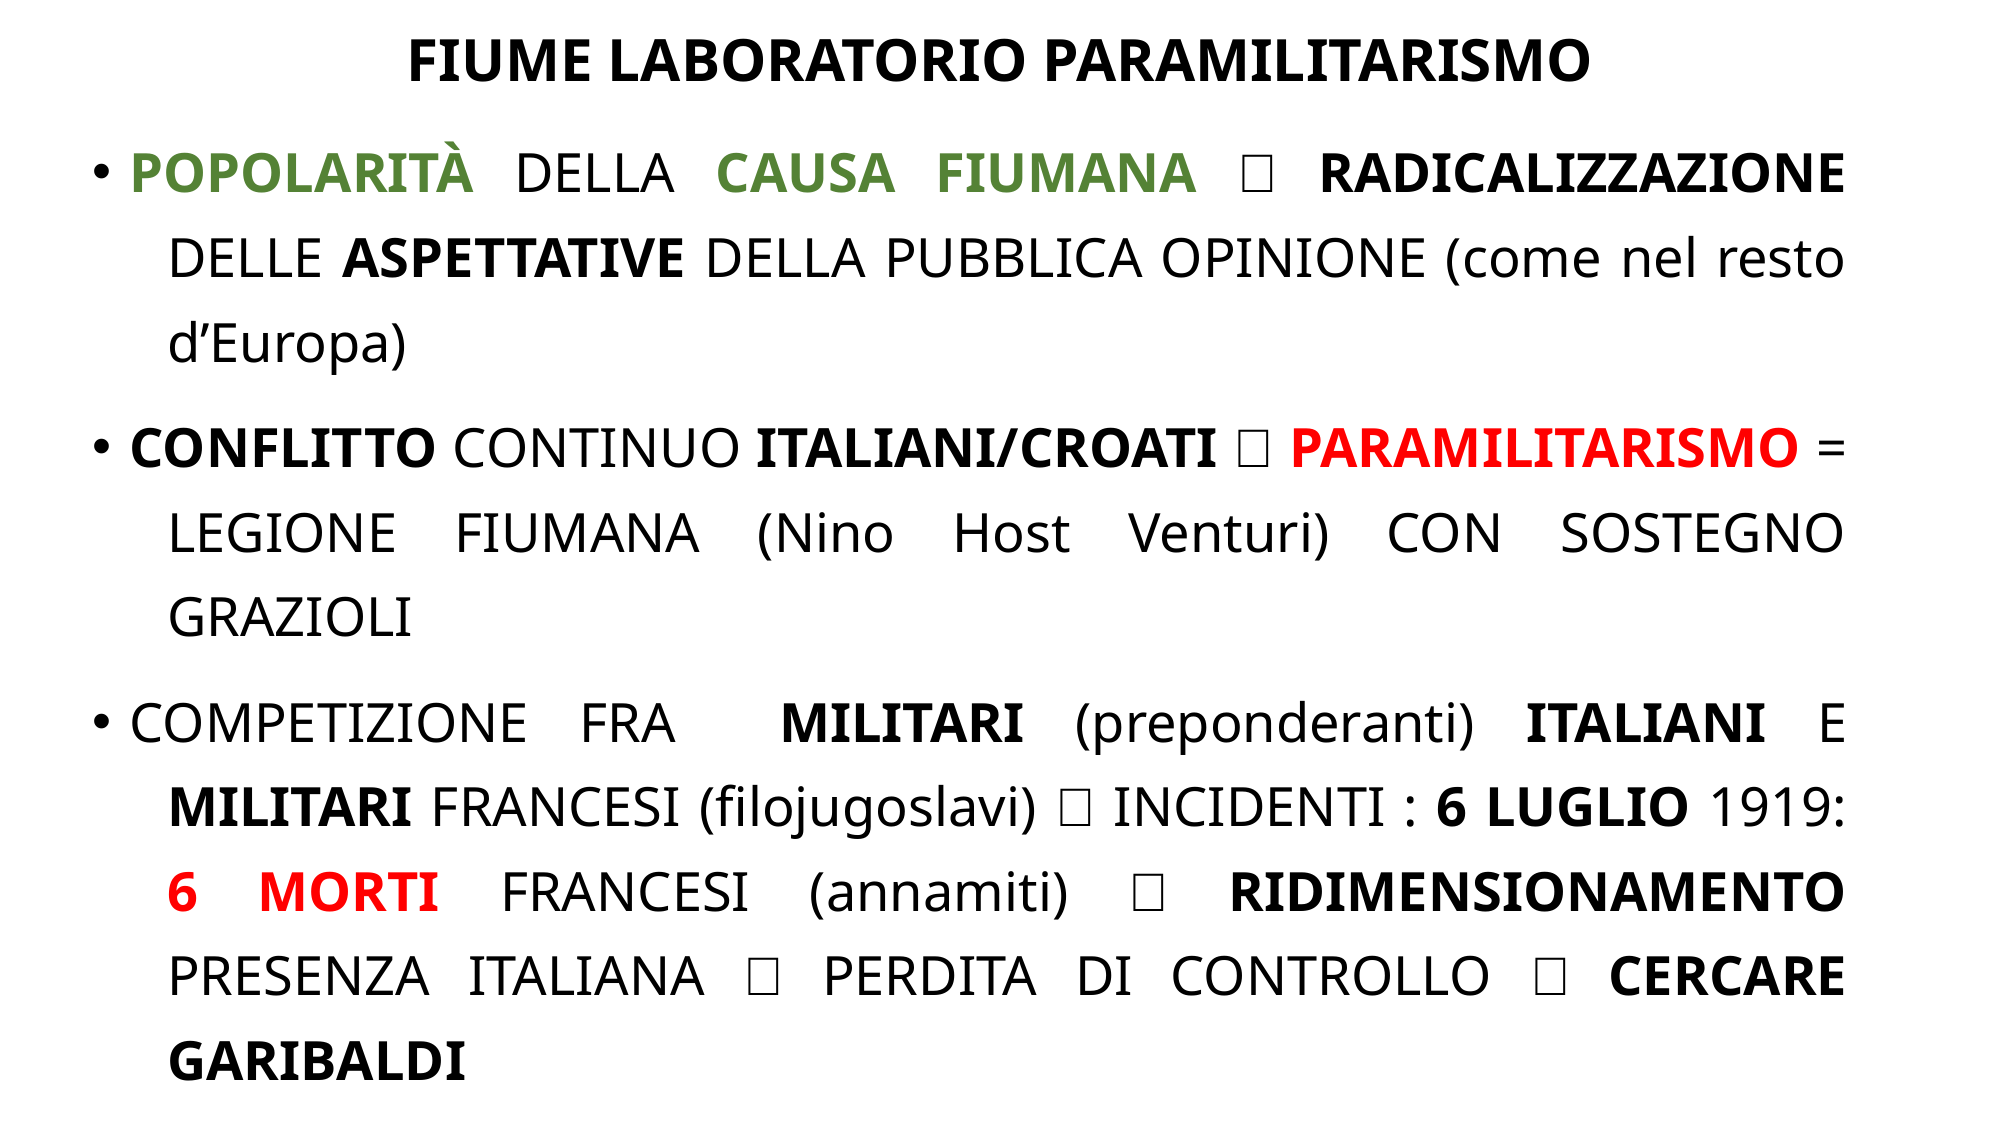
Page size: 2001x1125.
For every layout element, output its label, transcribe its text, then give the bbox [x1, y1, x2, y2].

title FIUME LABORATORIO PARAMILITARISMO [137, 13, 1863, 111]
list POPOLARITÀ DELLA CAUSA FIUMANA  RADICALIZZAZIONE DELLE ASPETTATIVE DELLA PUBBLICA OPINIONE (come nel resto d’Europa) CONFLITTO CONTINUO ITALIANI/CROATI  PARAMILITARISMO = LEGIONE FIUMANA (Nino Host Venturi) CON SOSTEGNO GRAZIOLI COMPETIZIONE FRA MILITARI (preponderanti) ITALIANI E MILITARI FRANCESI (filojugoslavi)  INCIDENTI : 6 LUGLIO 1919: 6 MORTI FRANCESI (annamiti)  RIDIMENSIONAMENTO PRESENZA ITALIANA  PERDITA DI CONTROLLO  CERCARE GARIBALDI [77, 111, 1863, 1112]
